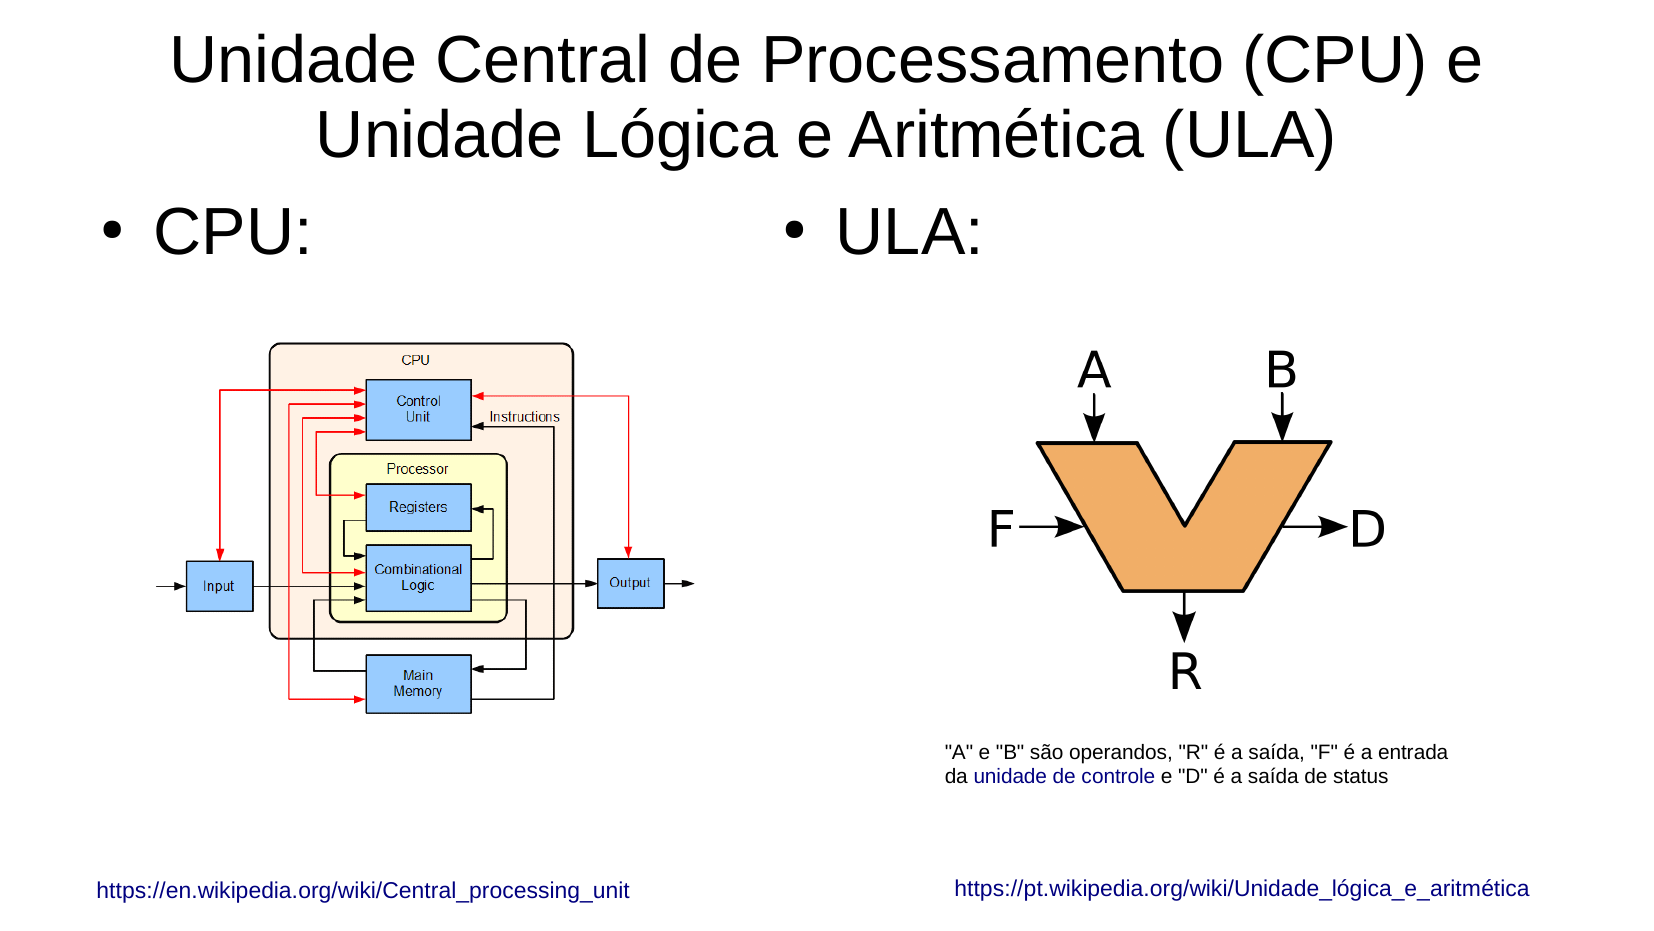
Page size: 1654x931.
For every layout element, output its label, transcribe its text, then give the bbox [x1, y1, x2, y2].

list CPU: [82, 193, 765, 734]
picture [120, 296, 727, 766]
title Unidade Central de Processamento (CPU) e Unidade Lógica e Aritmética (ULA) [82, 19, 1571, 175]
text_box https://en.wikipedia.org/wiki/Central_processing_unit [81, 870, 646, 911]
text_box "A" e "B" são operandos, "R" é a saída, "F" é a entrada da unidade de controle e "D" é a saída de status [930, 733, 1479, 796]
list ULA: [765, 193, 1591, 734]
text_box https://pt.wikipedia.org/wiki/Unidade_lógica_e_aritmética [939, 868, 1546, 909]
